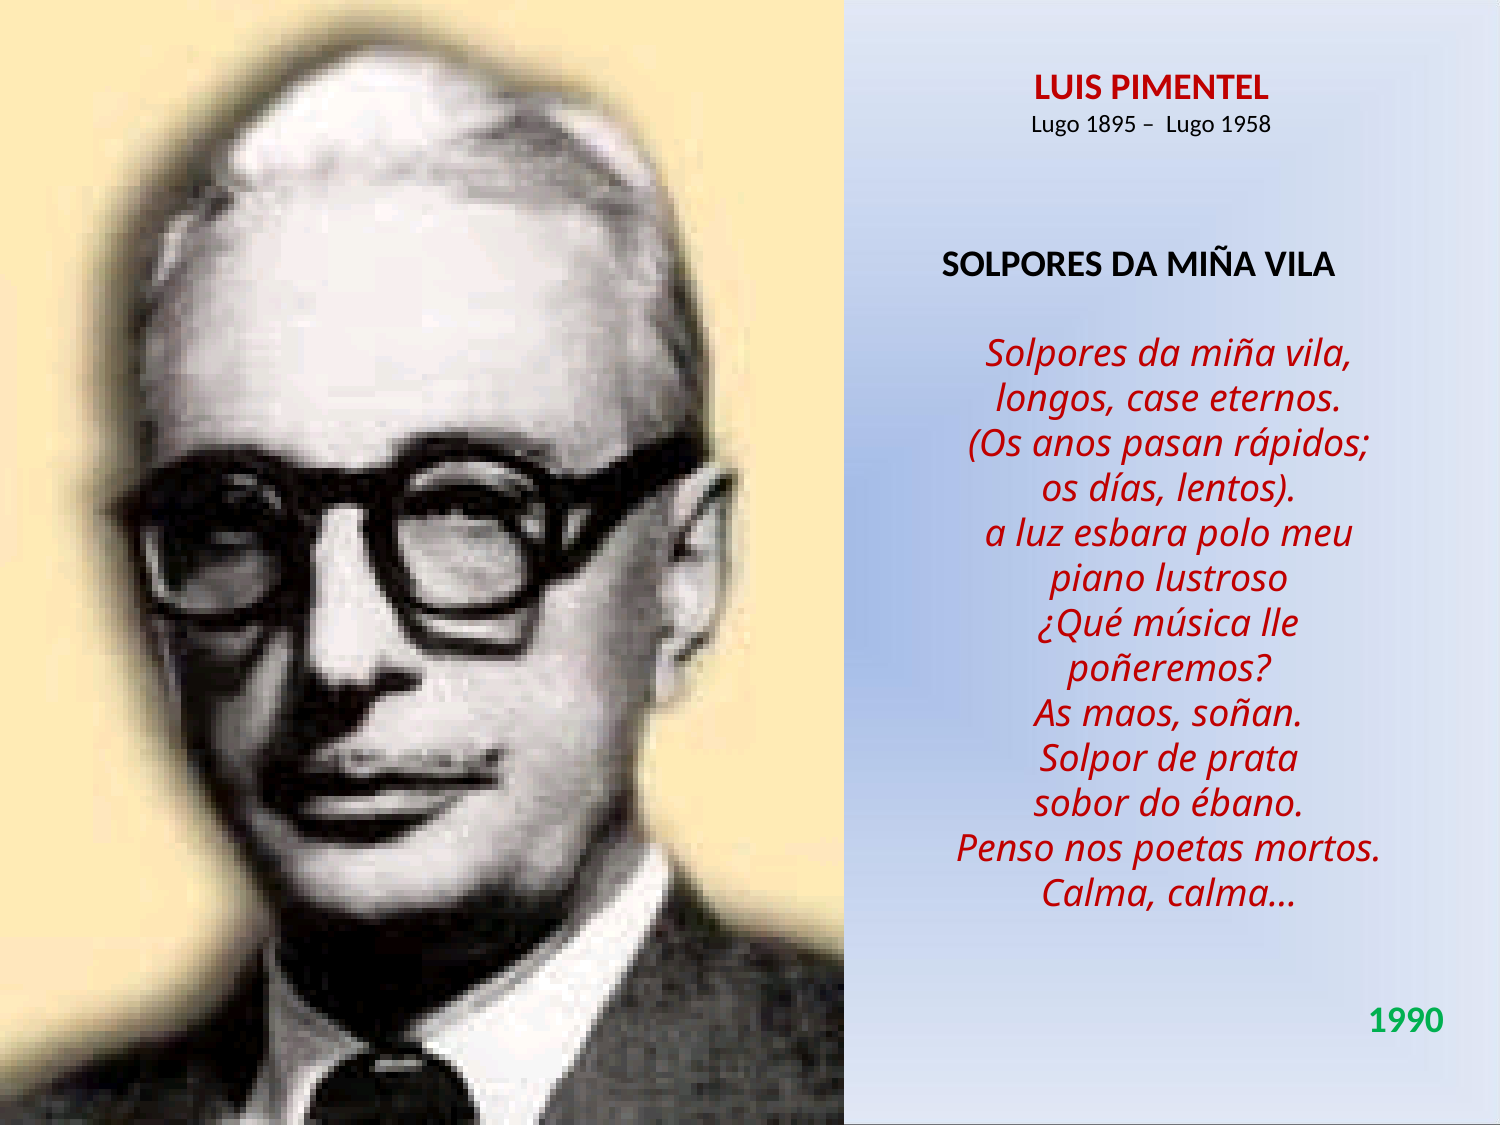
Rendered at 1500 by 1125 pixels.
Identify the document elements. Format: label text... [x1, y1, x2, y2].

text_box LUIS PIMENTEL Lugo 1895 – Lugo 1958 [903, 54, 1400, 146]
picture [0, 0, 1500, 1125]
text_box 1990 [1353, 987, 1459, 1049]
text_box SOLPORES DA MIÑA VILA Solpores da miña vila, longos, case eternos. (Os anos pasan rápidos; os días, lentos). a luz esbara polo meu piano lustroso ¿Qué música lle poñeremos? As maos, soñan. Solpor de prata sobor do ébano. Penso nos poetas mortos. Calma, calma... [927, 231, 1412, 968]
